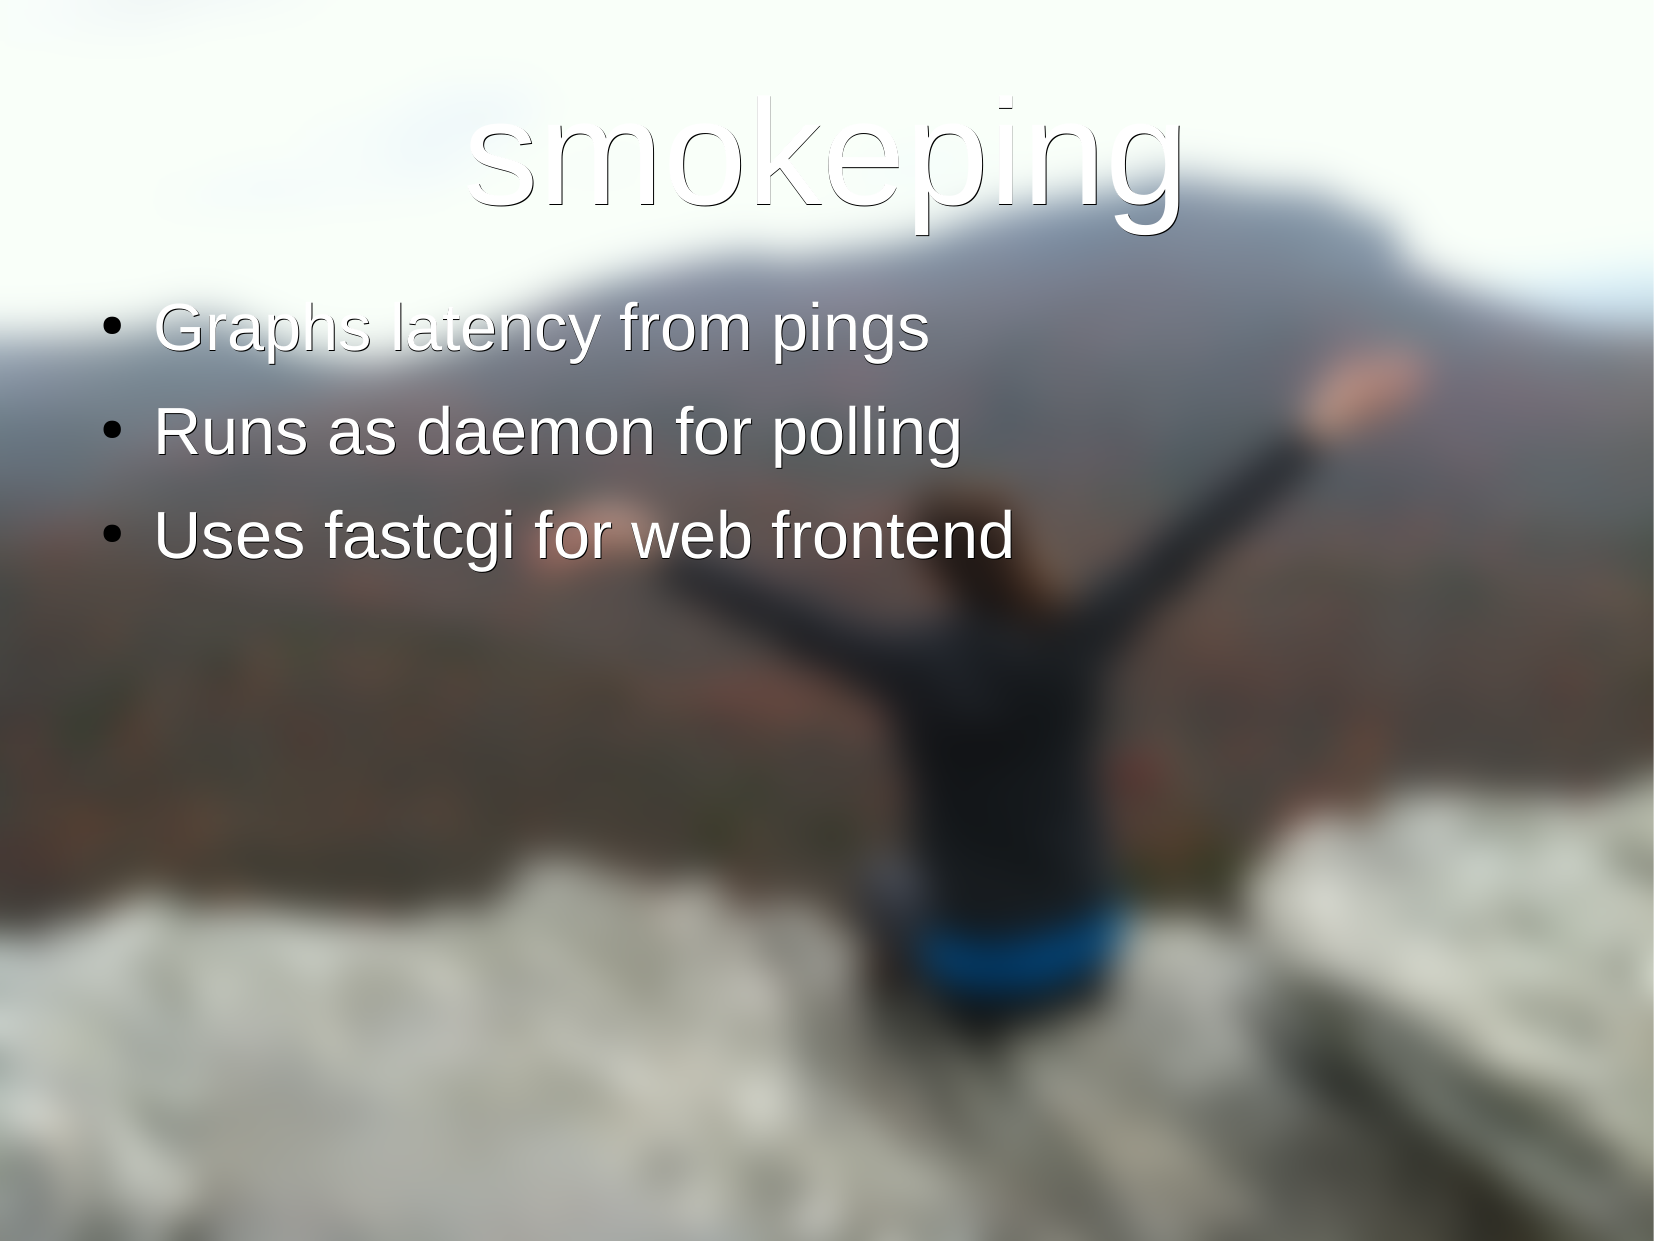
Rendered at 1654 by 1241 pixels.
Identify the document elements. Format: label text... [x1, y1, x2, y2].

picture [0, 0, 1654, 1241]
title smokeping [82, 49, 1571, 257]
list Graphs latency from pings Runs as daemon for polling Uses fastcgi for web frontend [82, 290, 1571, 1010]
